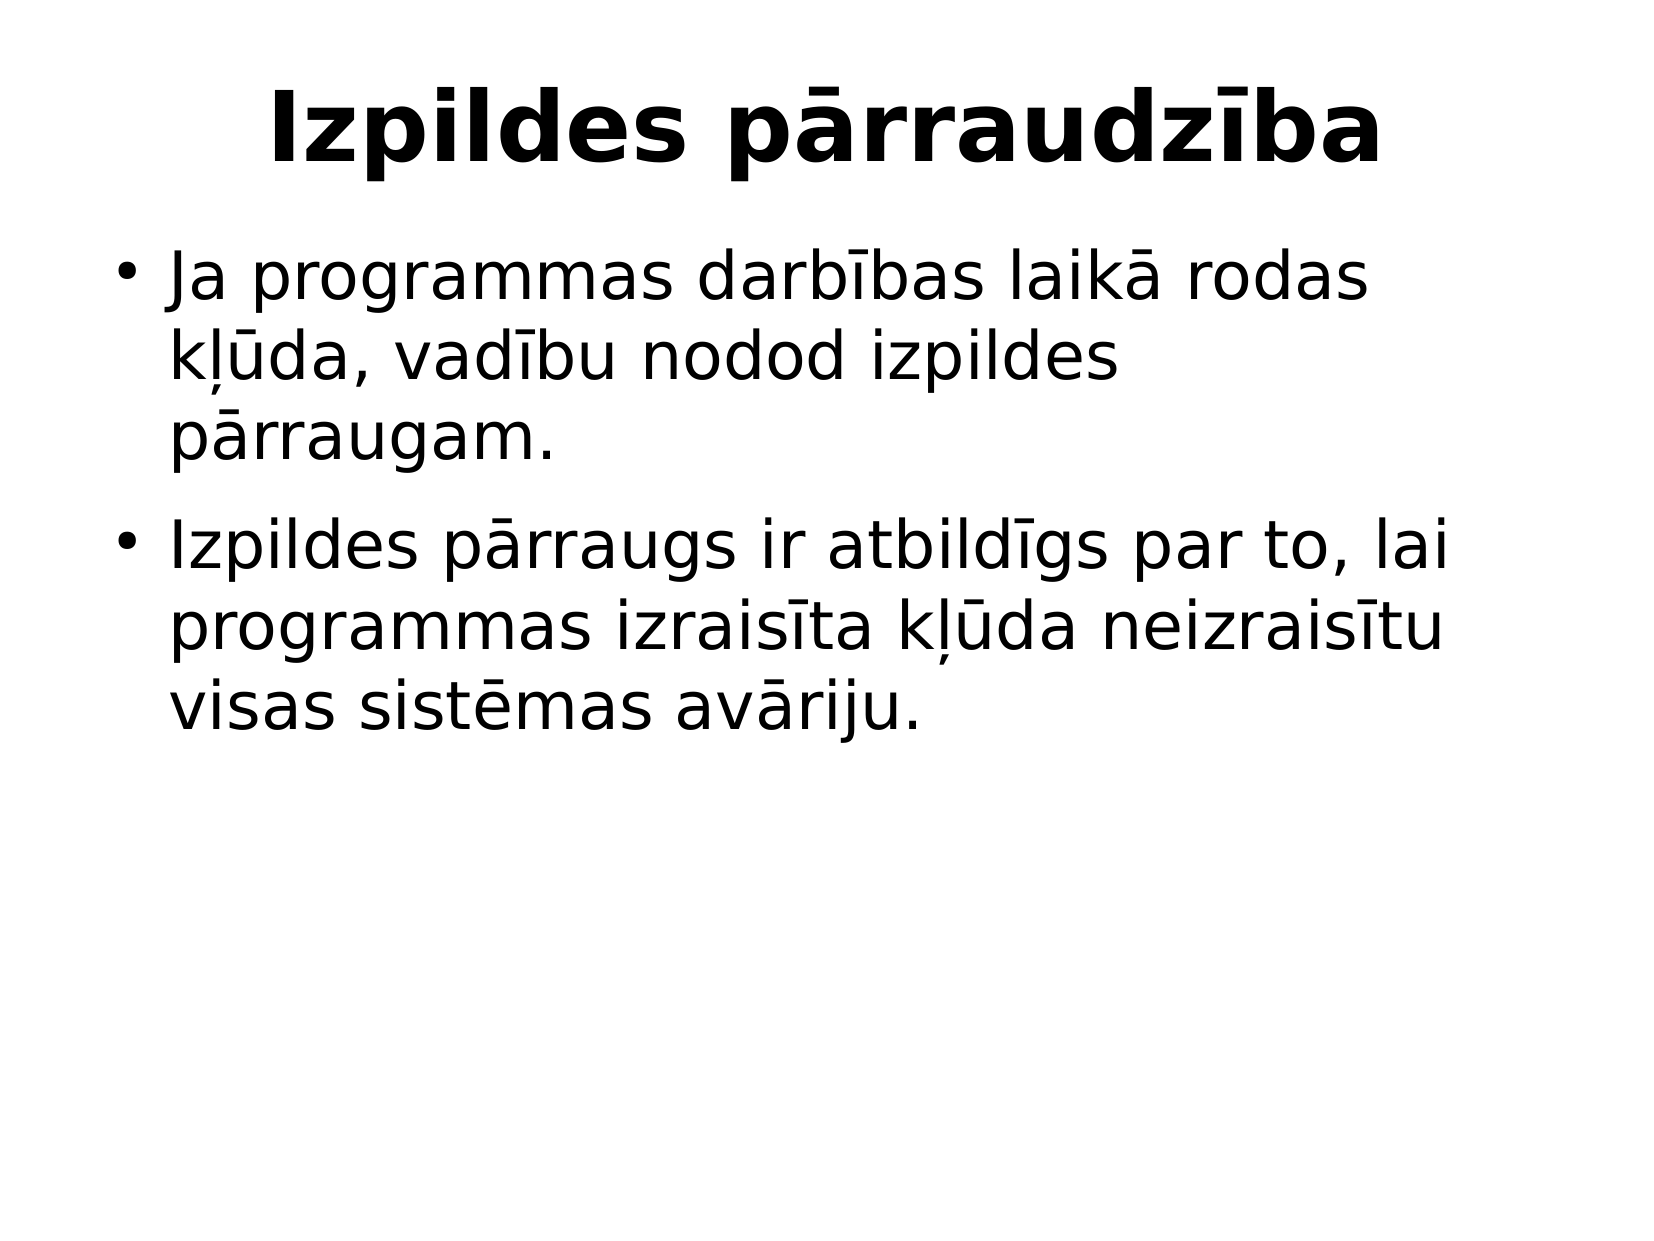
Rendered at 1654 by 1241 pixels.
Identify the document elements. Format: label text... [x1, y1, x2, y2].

title Izpildes pārraudzība [82, 49, 1571, 196]
list Ja programmas darbības laikā rodas kļūda, vadību nodod izpildes pārraugam. Izpildes pārraugs ir atbildīgs par to, lai programmas izraisīta kļūda neizraisītu visas sistēmas avāriju. [82, 225, 1538, 1186]
